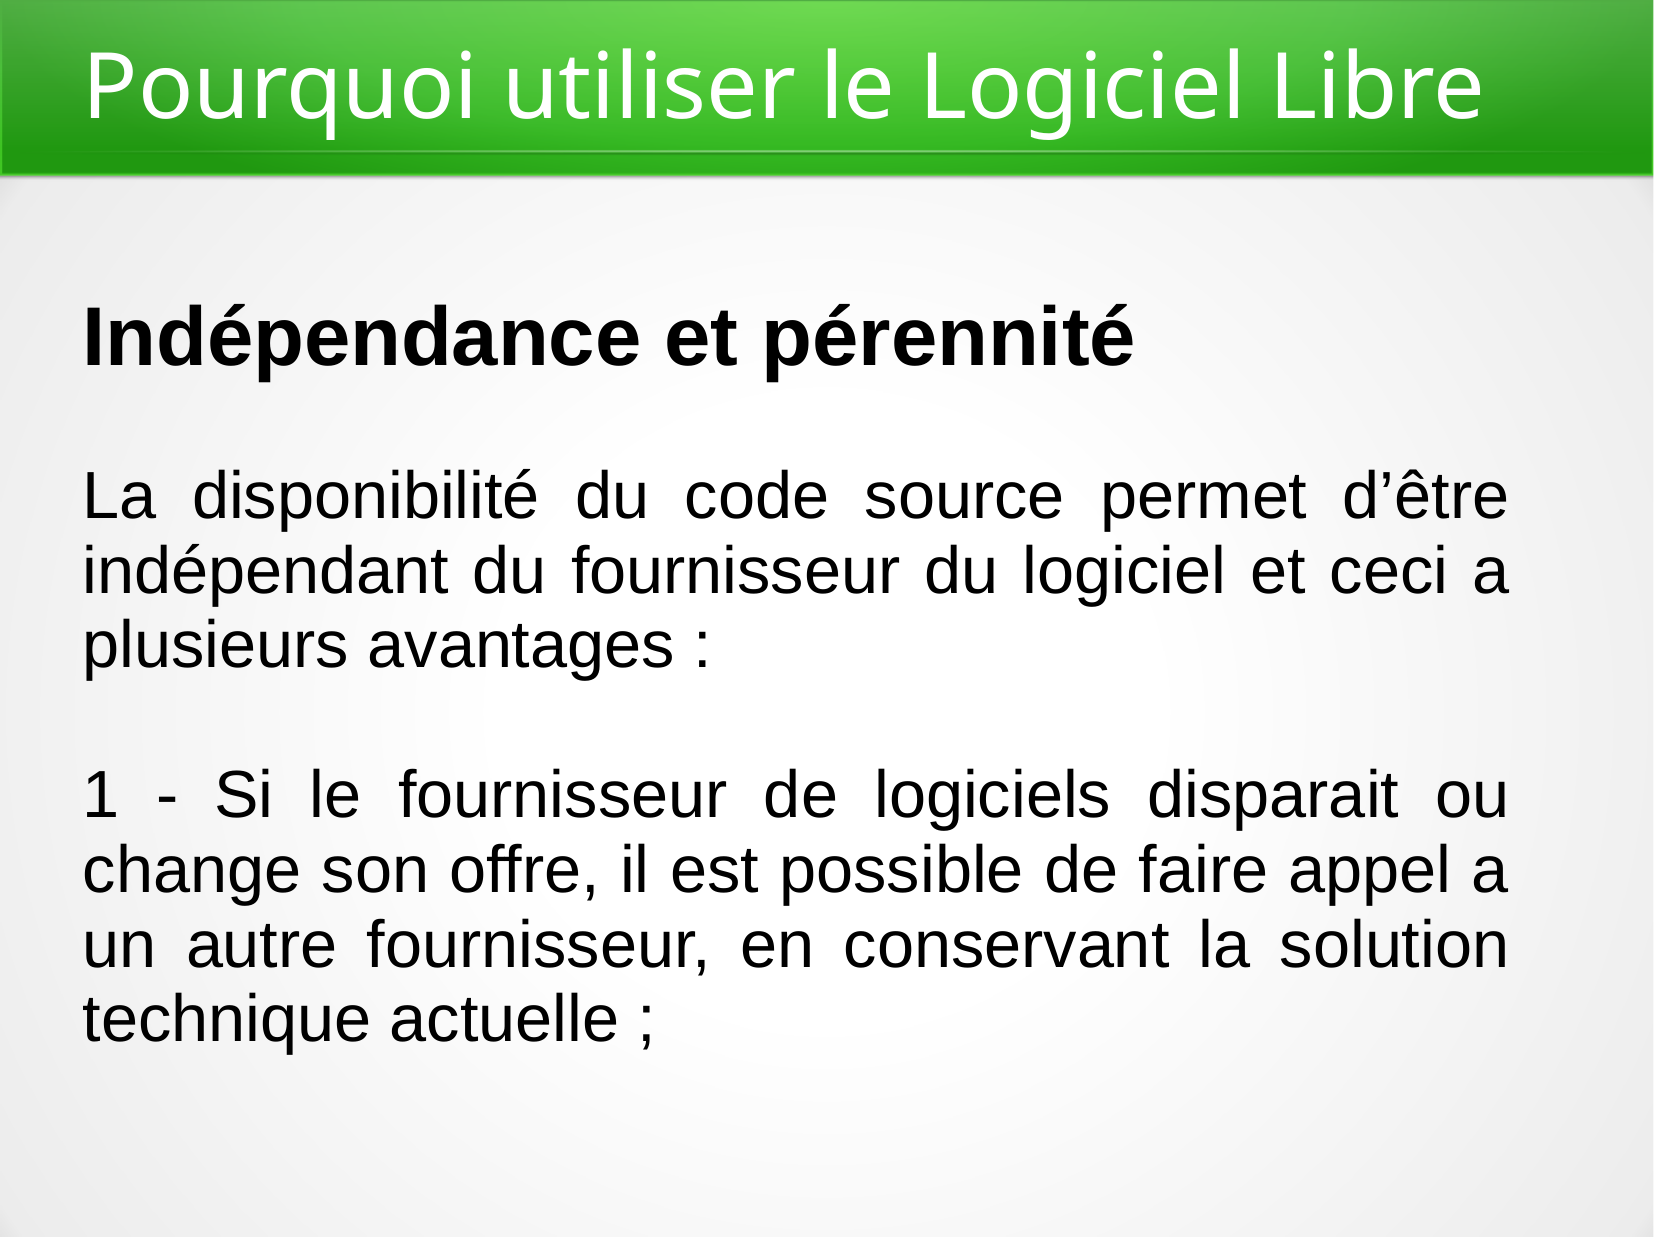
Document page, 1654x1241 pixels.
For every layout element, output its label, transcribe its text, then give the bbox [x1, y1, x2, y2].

picture [0, 0, 1654, 1237]
subtitle Indépendance et pérennité La disponibilité du code source permet d’être indépendant du fournisseur du logiciel et ceci a plusieurs avantages : 1 - Si le fournisseur de logiciels disparait ou change son offre, il est possible de faire appel a un autre fournisseur, en conservant la solution technique actuelle ; [82, 290, 1571, 1057]
title Pourquoi utiliser le Logiciel Libre [82, 11, 1571, 154]
